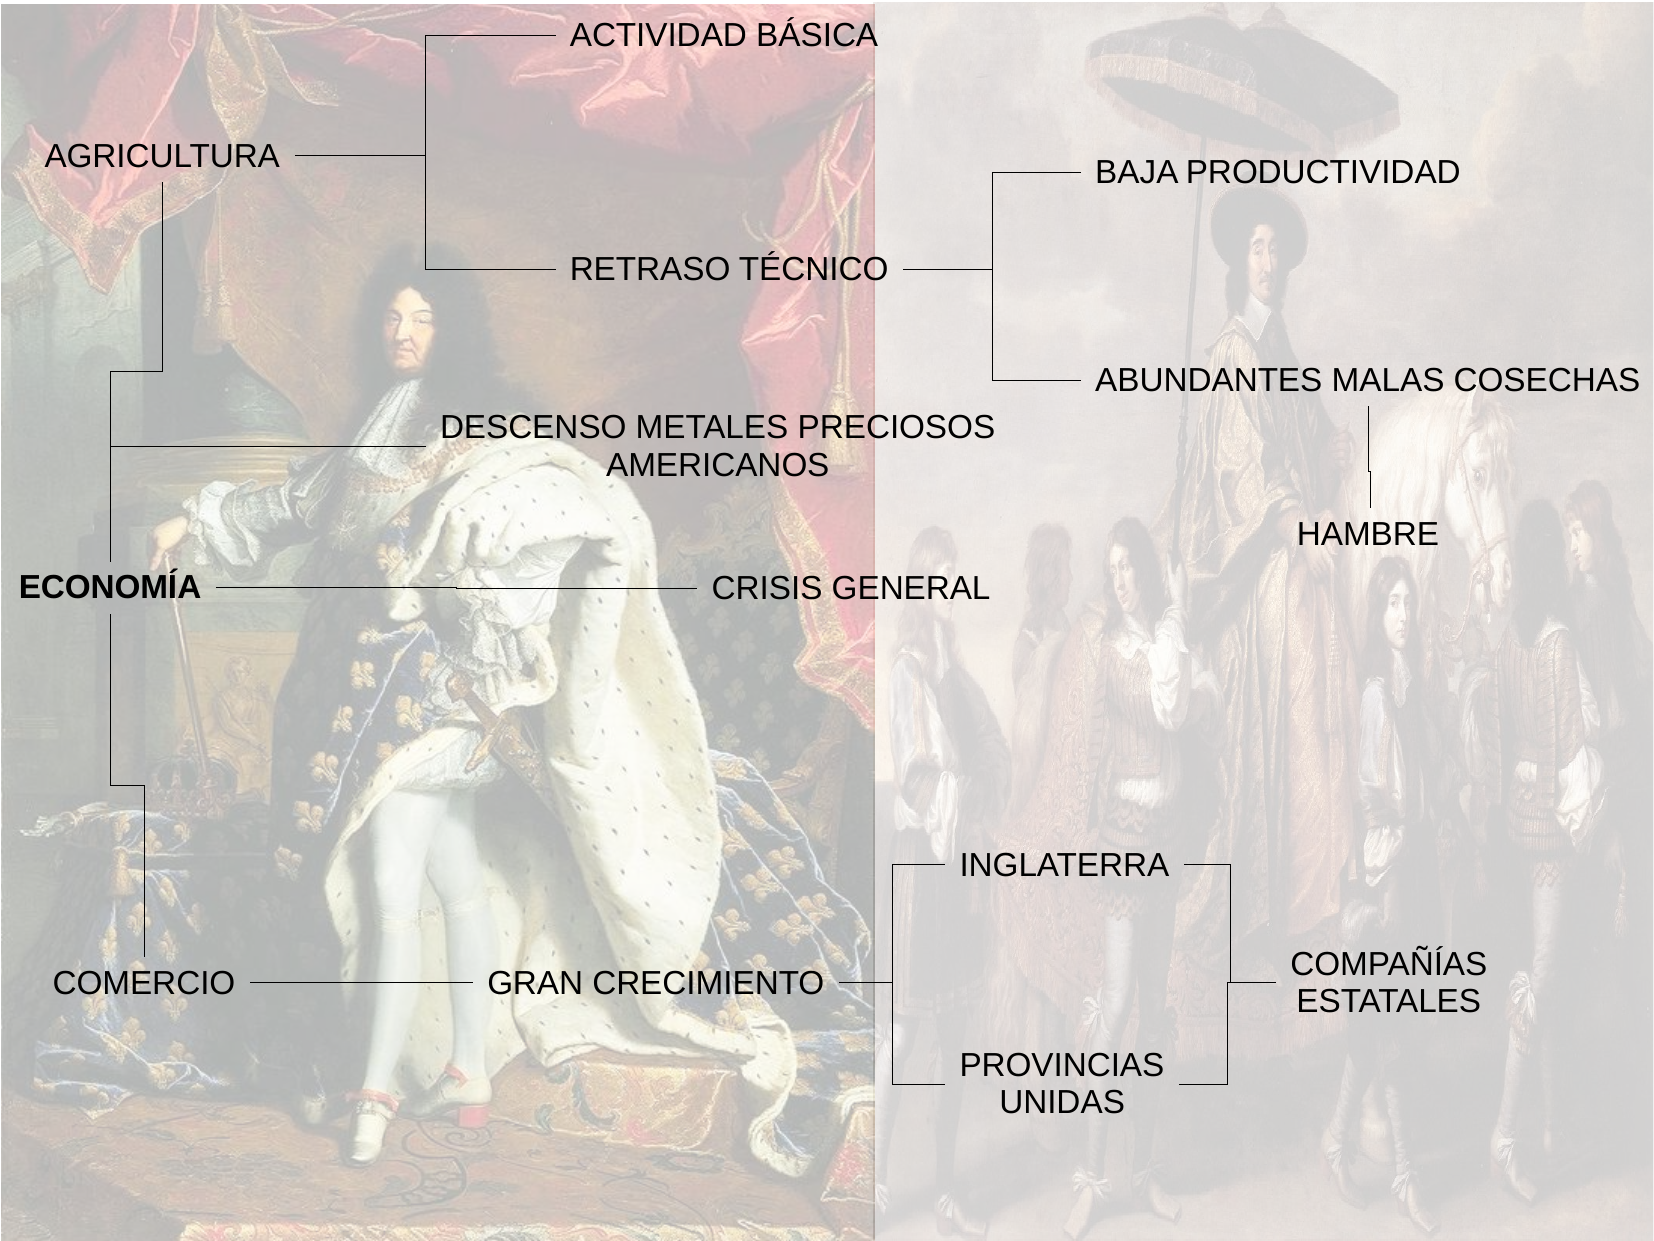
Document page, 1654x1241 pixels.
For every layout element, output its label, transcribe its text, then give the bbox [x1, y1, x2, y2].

picture [1, 2, 1654, 1241]
text_box ECONOMÍA [3, 561, 216, 615]
text_box INGLATERRA [944, 838, 1185, 891]
text_box COMERCIO [38, 956, 251, 1009]
picture [893, 865, 1230, 1084]
text_box CRISIS GENERAL [696, 562, 1006, 615]
text_box RETRASO TÉCNICO [555, 243, 904, 296]
text_box AGRICULTURA [29, 129, 296, 183]
text_box HAMBRE [1282, 507, 1455, 560]
text_box PROVINCIAS UNIDAS [944, 1039, 1180, 1129]
text_box ACTIVIDAD BÁSICA [555, 9, 894, 62]
text_box ABUNDANTES MALAS COSECHAS [1080, 354, 1654, 407]
text_box COMPAÑÍAS ESTATALES [1275, 938, 1503, 1028]
text_box BAJA PRODUCTIVIDAD [1080, 146, 1477, 199]
text_box DESCENSO METALES PRECIOSOS AMERICANOS [425, 401, 1011, 491]
text_box GRAN CRECIMIENTO [472, 956, 840, 1009]
